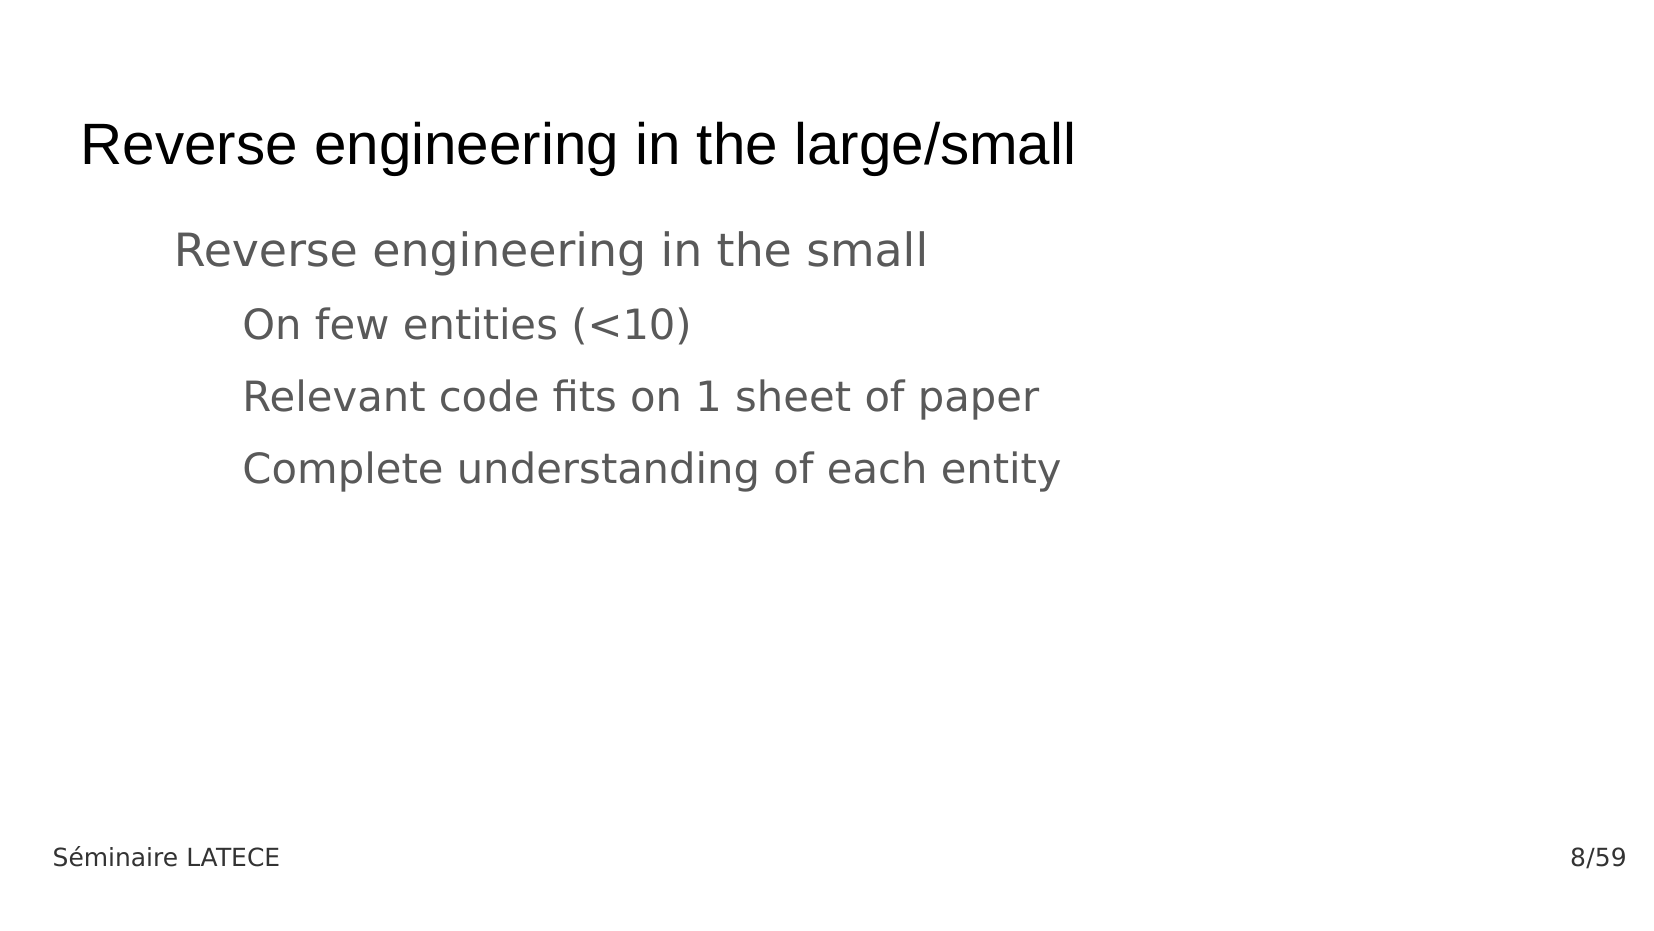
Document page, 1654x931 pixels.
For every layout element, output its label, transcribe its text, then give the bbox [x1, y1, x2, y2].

title Reverse engineering in the large/small [80, 97, 1479, 192]
list Reverse engineering in the small On few entities (<10) Relevant code fits on 1 sheet of paper Complete understanding of each entity [157, 223, 1578, 797]
